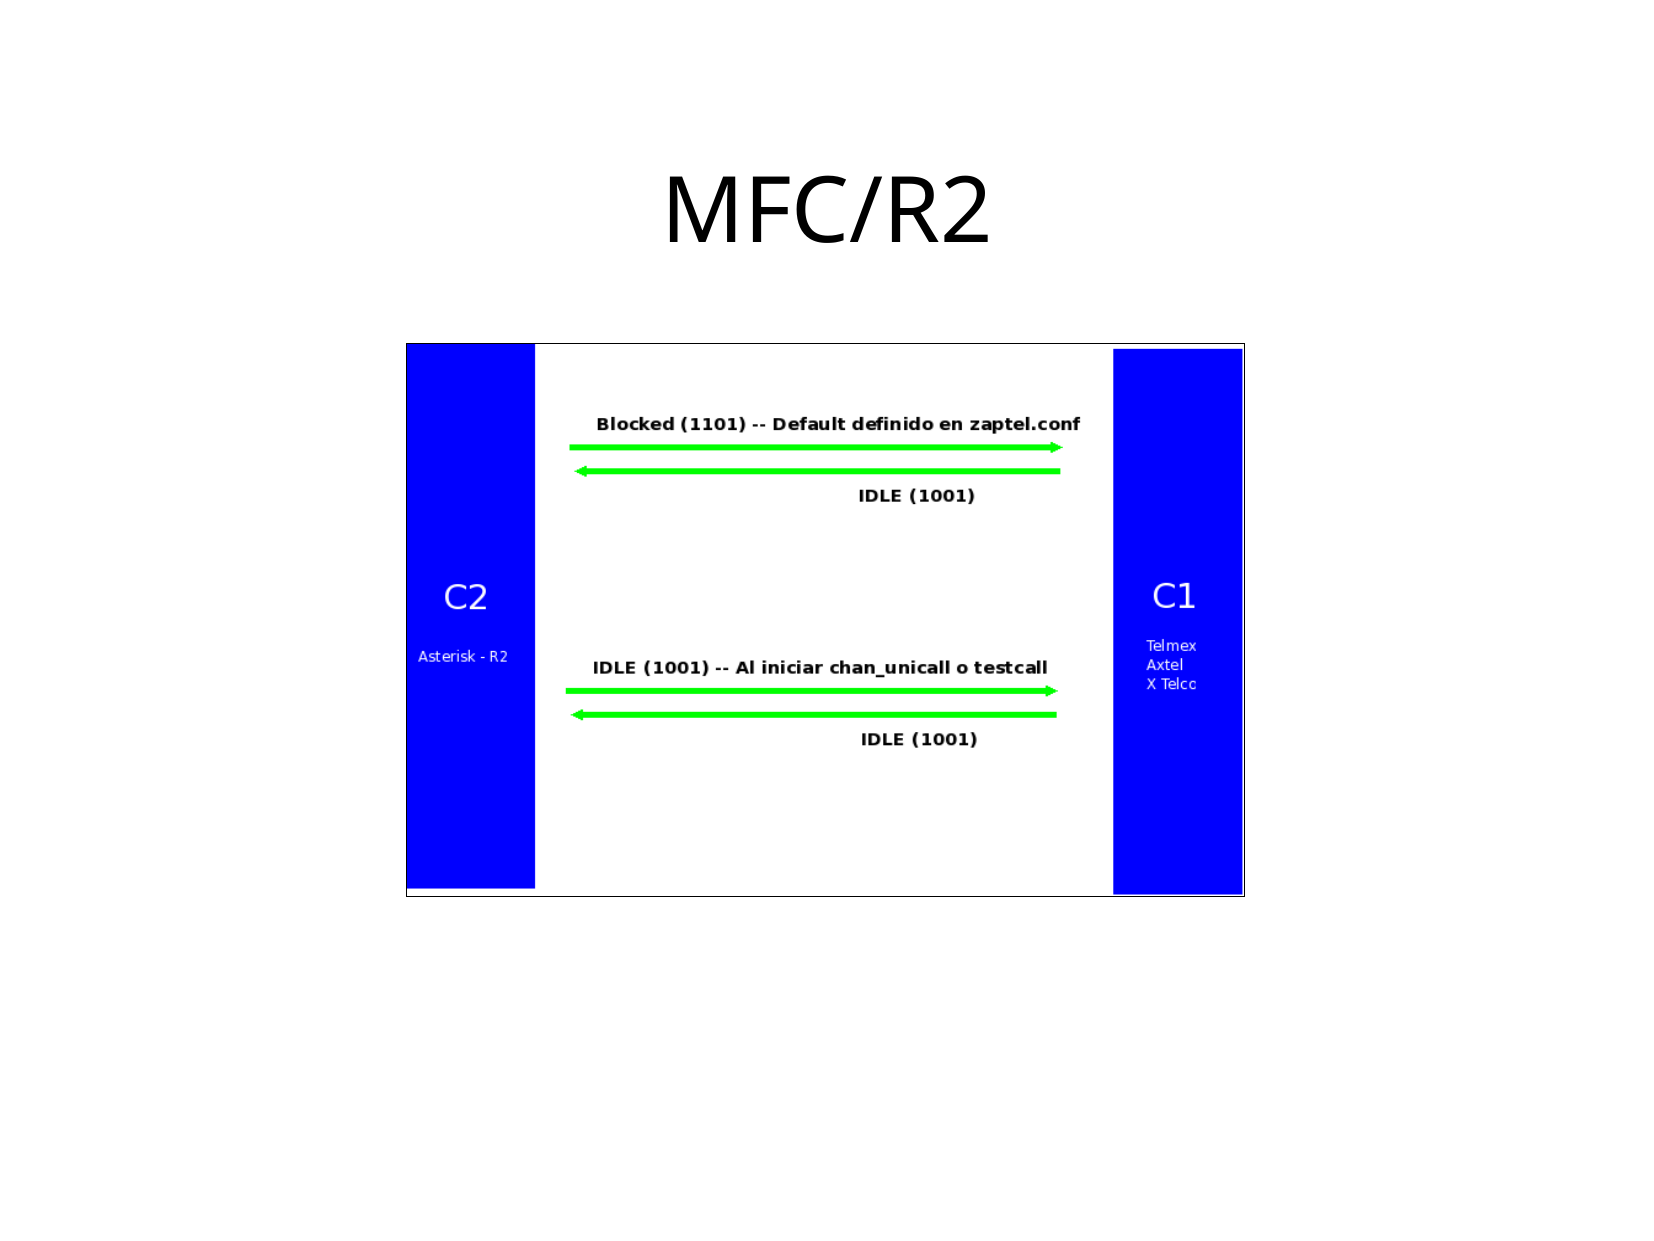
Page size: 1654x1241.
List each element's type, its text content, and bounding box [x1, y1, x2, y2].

picture [406, 343, 1245, 897]
title MFC/R2 [121, 102, 1534, 311]
